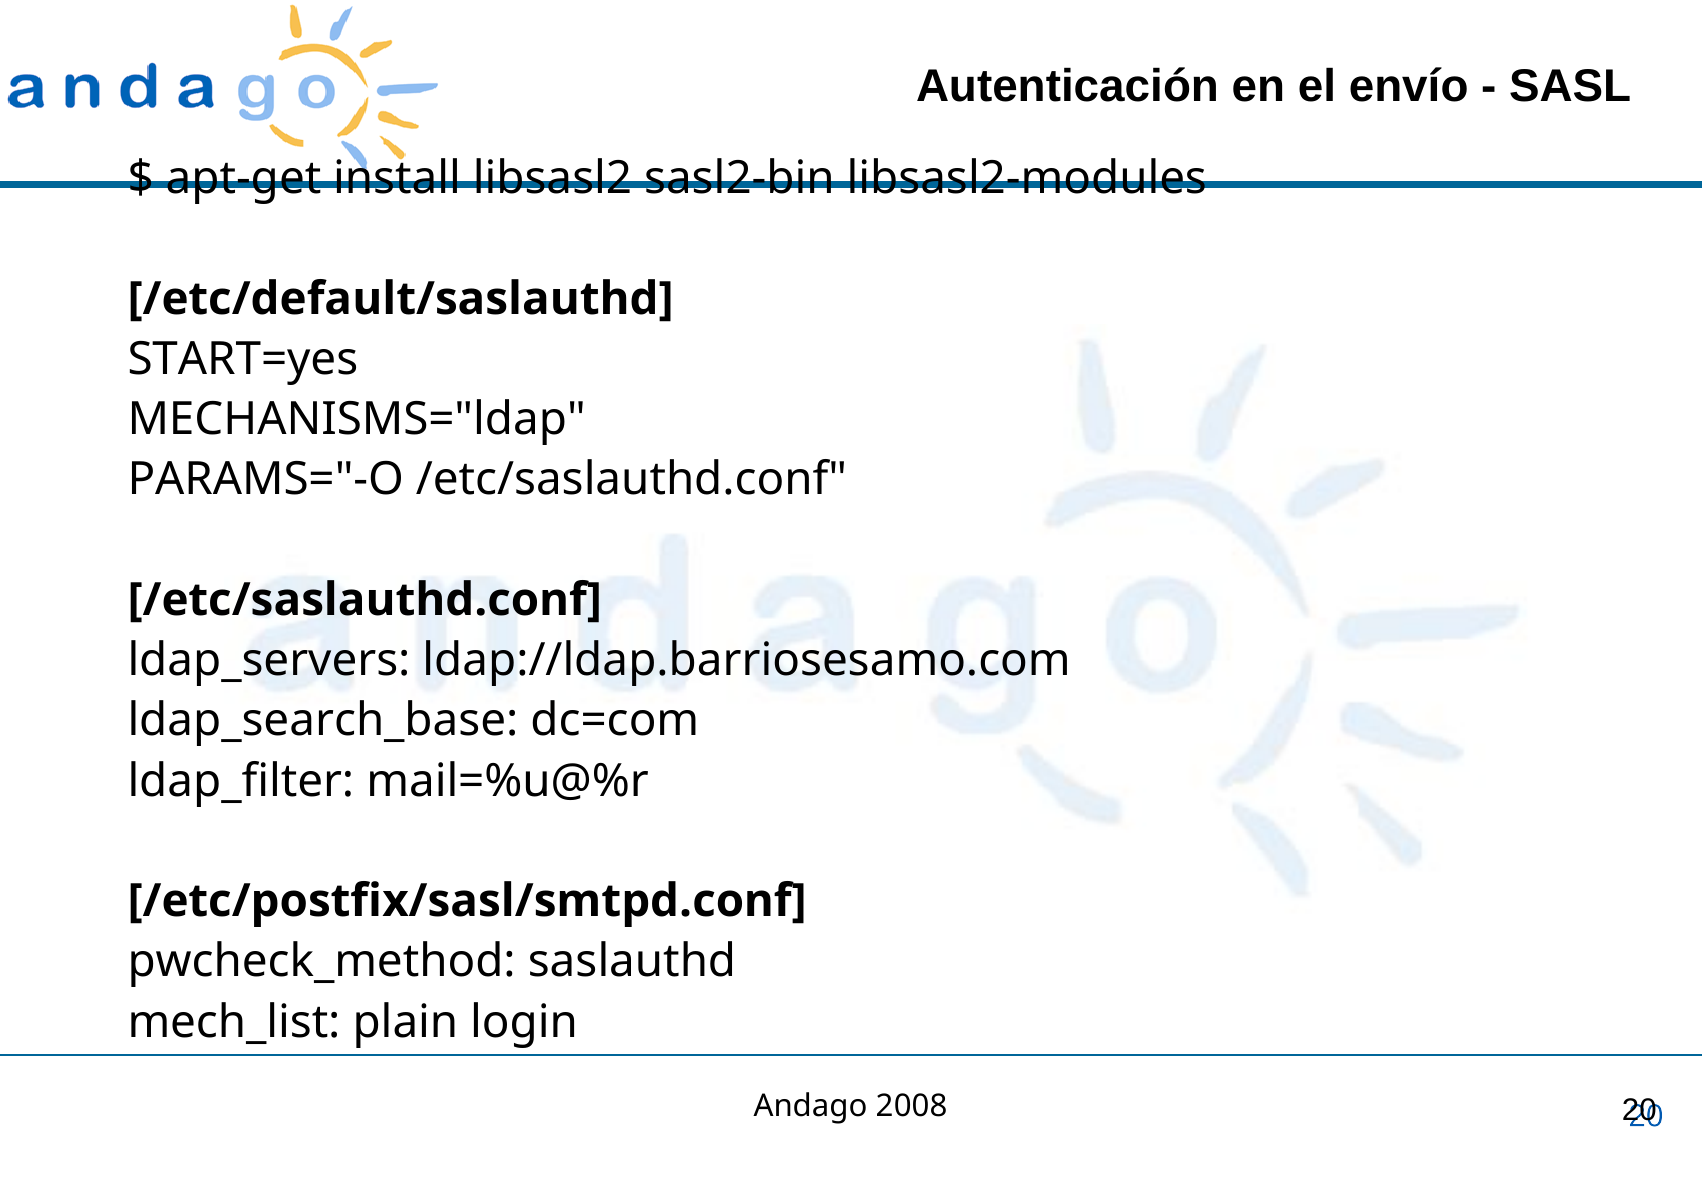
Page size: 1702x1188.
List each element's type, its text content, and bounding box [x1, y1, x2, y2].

title Autenticación en el envío - SASL [255, 0, 1702, 181]
picture [200, 171, 211, 175]
picture [134, 166, 139, 174]
picture [0, 0, 255, 175]
subtitle $ apt-get install libsasl2 sasl2-bin libsasl2-modules [/etc/default/saslauthd] START=yes MECHANISMS="ldap" PARAMS="-O /etc/saslauthd.conf" [/etc/saslauthd.conf] ldap_servers: ldap://ldap.barriosesamo.com ldap_search_base: dc=com ldap_filter: mail=%u@%r [/etc/postfix/sasl/smtpd.conf] pwcheck_method: saslauthd mech_list: plain login [127, 203, 1575, 1188]
